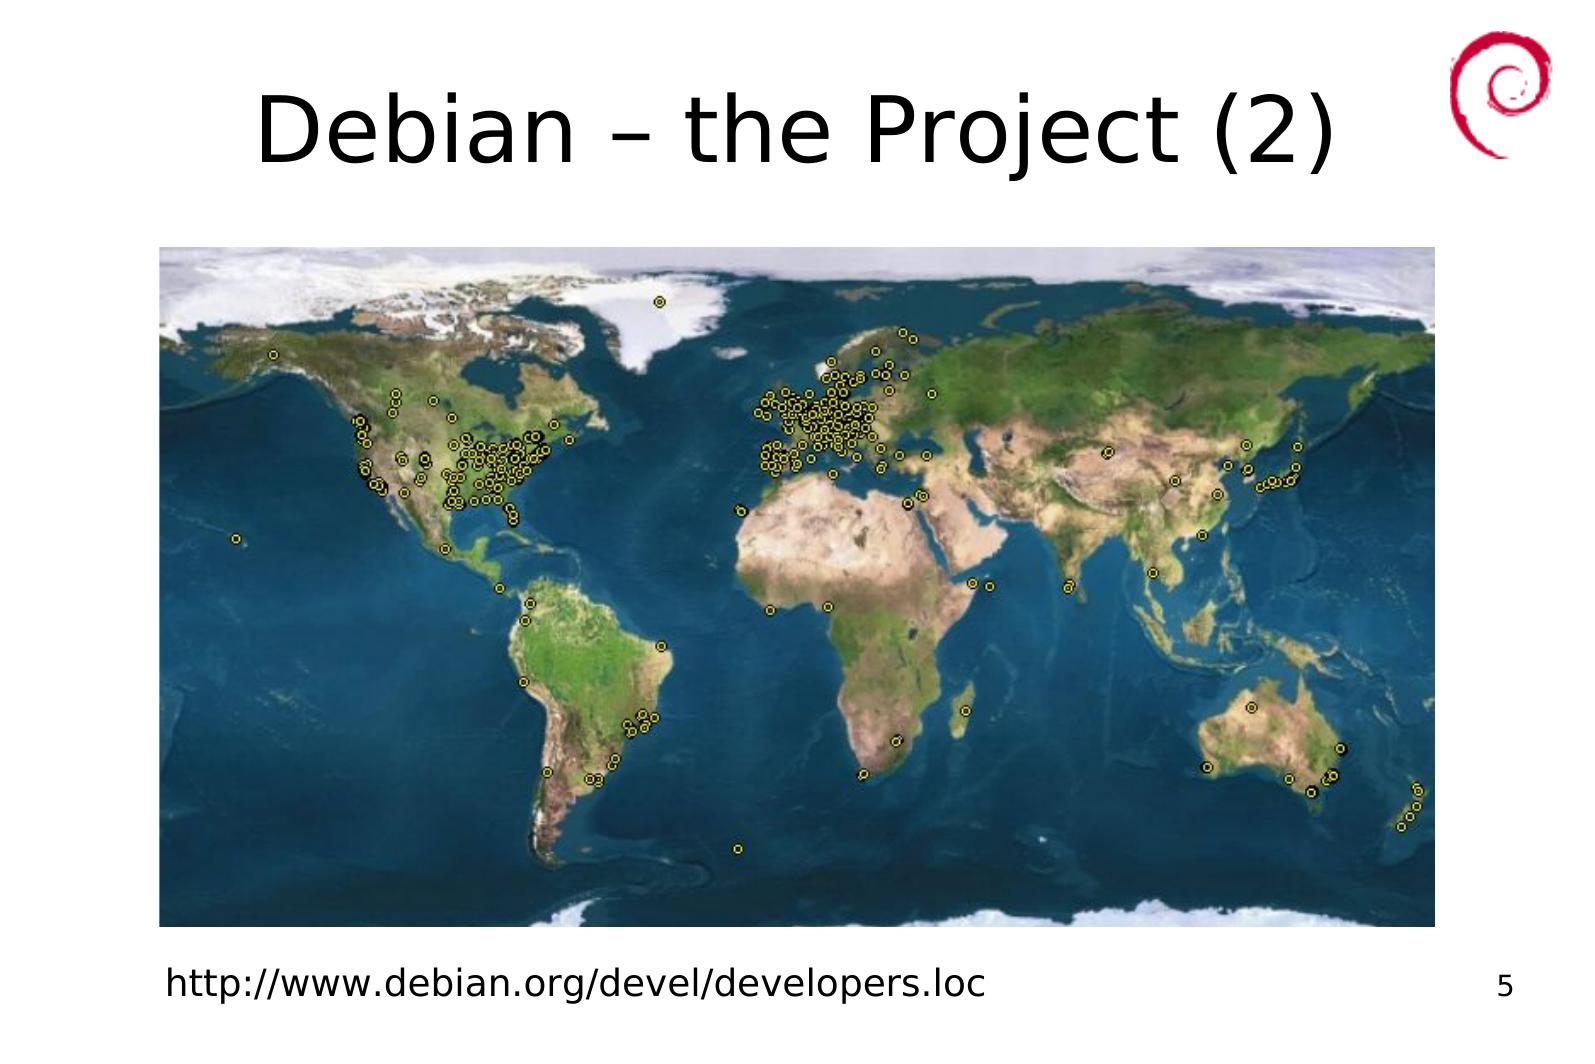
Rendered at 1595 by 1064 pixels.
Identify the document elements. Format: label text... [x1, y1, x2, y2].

text_box http://www.debian.org/devel/developers.loc [150, 954, 1163, 1013]
picture [1450, 31, 1555, 159]
chart [159, 225, 1595, 927]
title Debian – the Project (2) [79, 42, 1515, 221]
